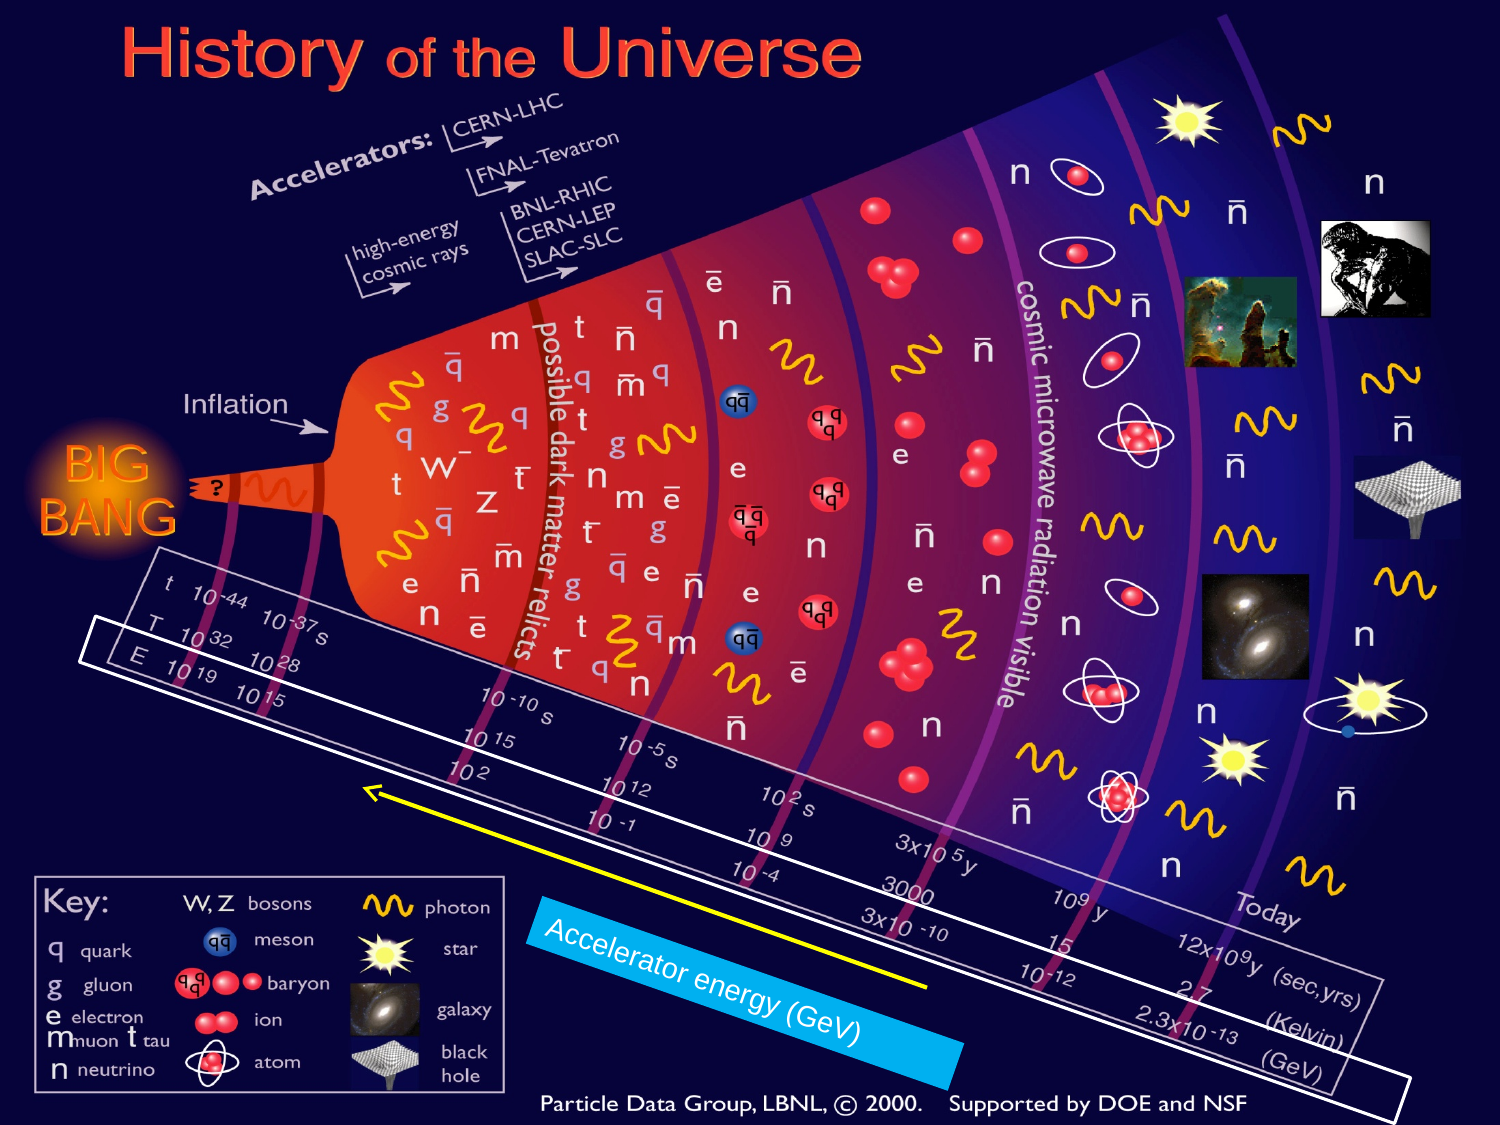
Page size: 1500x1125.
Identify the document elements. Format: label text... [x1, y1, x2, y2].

picture [0, 0, 1500, 1125]
text_box Accelerator energy (GeV) [525, 895, 965, 1091]
picture [82, 619, 1408, 1121]
